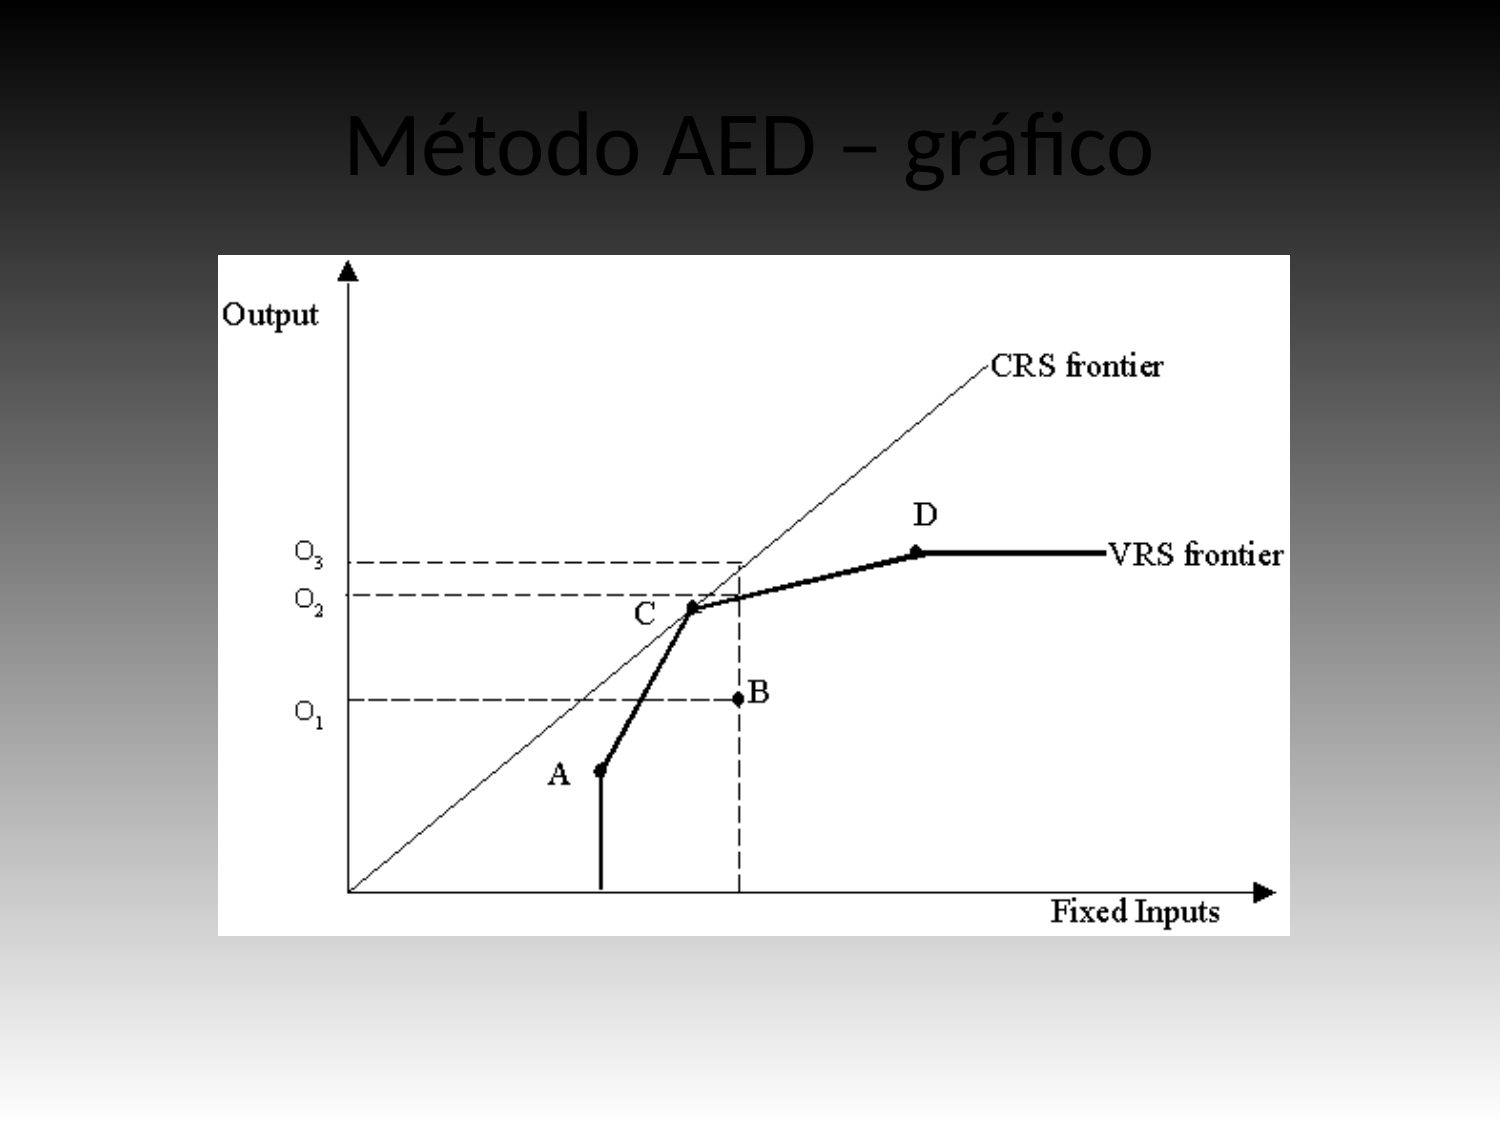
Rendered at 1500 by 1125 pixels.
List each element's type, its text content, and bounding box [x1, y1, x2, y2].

title Método AED – gráfico [75, 45, 1425, 233]
picture [218, 255, 1290, 936]
